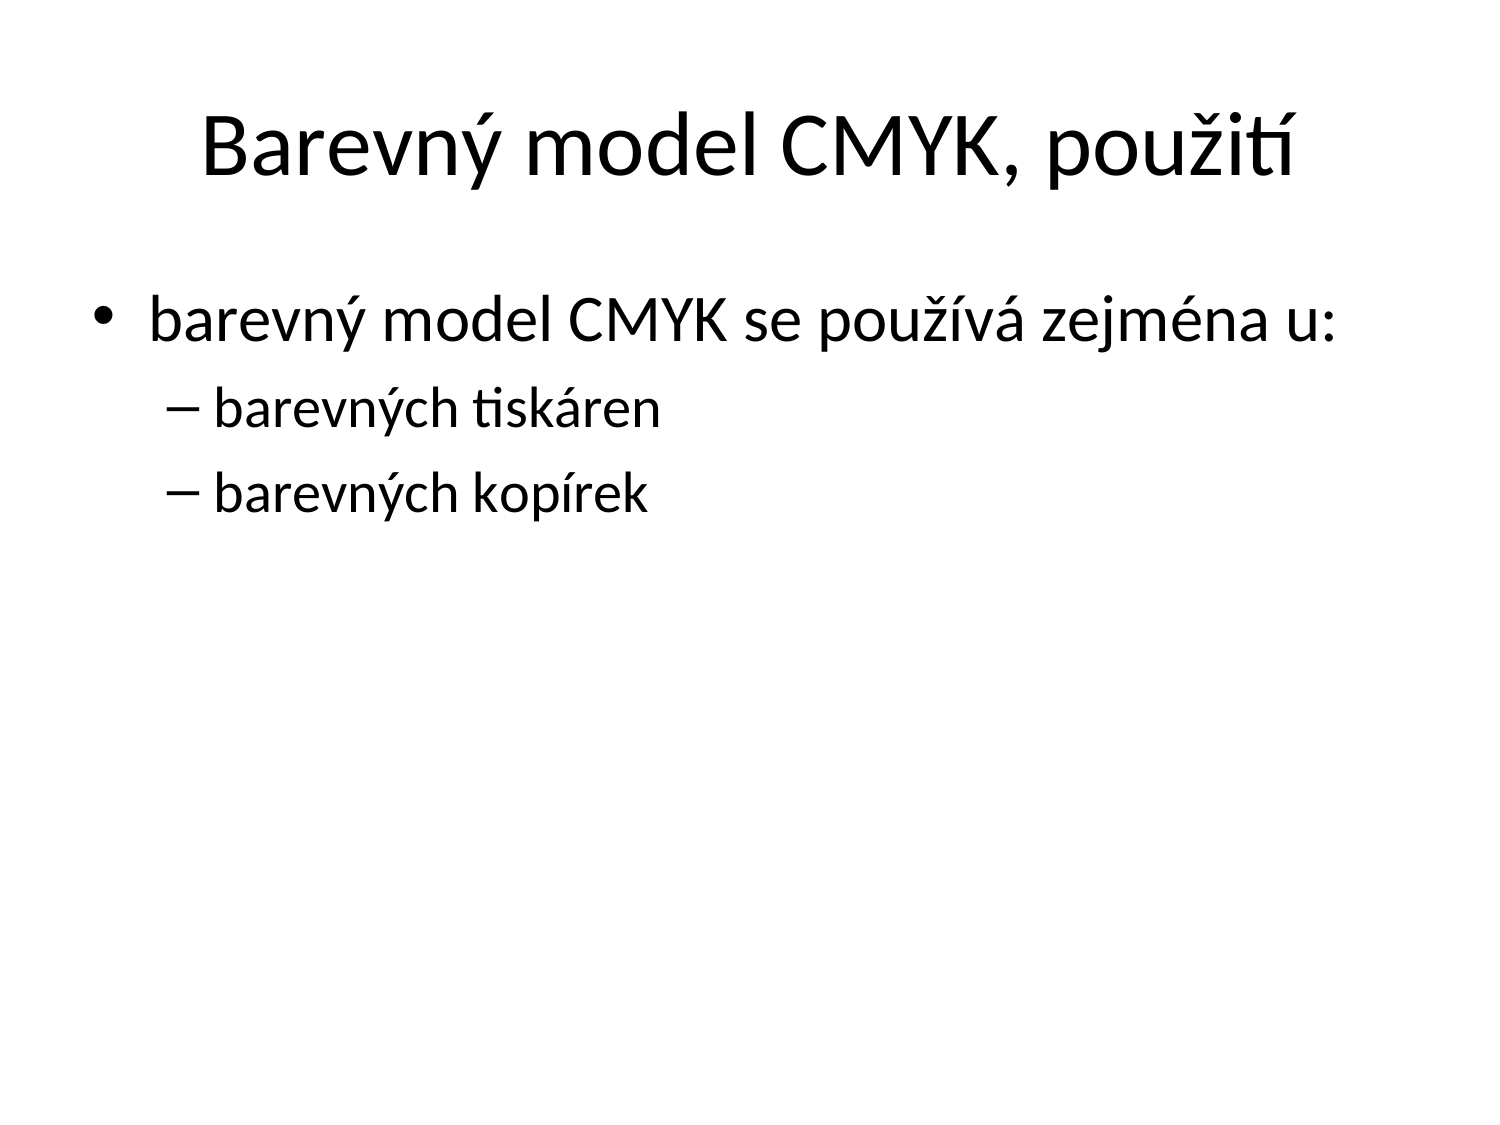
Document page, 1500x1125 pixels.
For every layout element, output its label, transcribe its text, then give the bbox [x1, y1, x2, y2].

title Barevný model CMYK, použití [75, 45, 1426, 233]
list barevný model CMYK se používá zejména u: barevných tiskáren barevných kopírek [76, 267, 1427, 1010]
